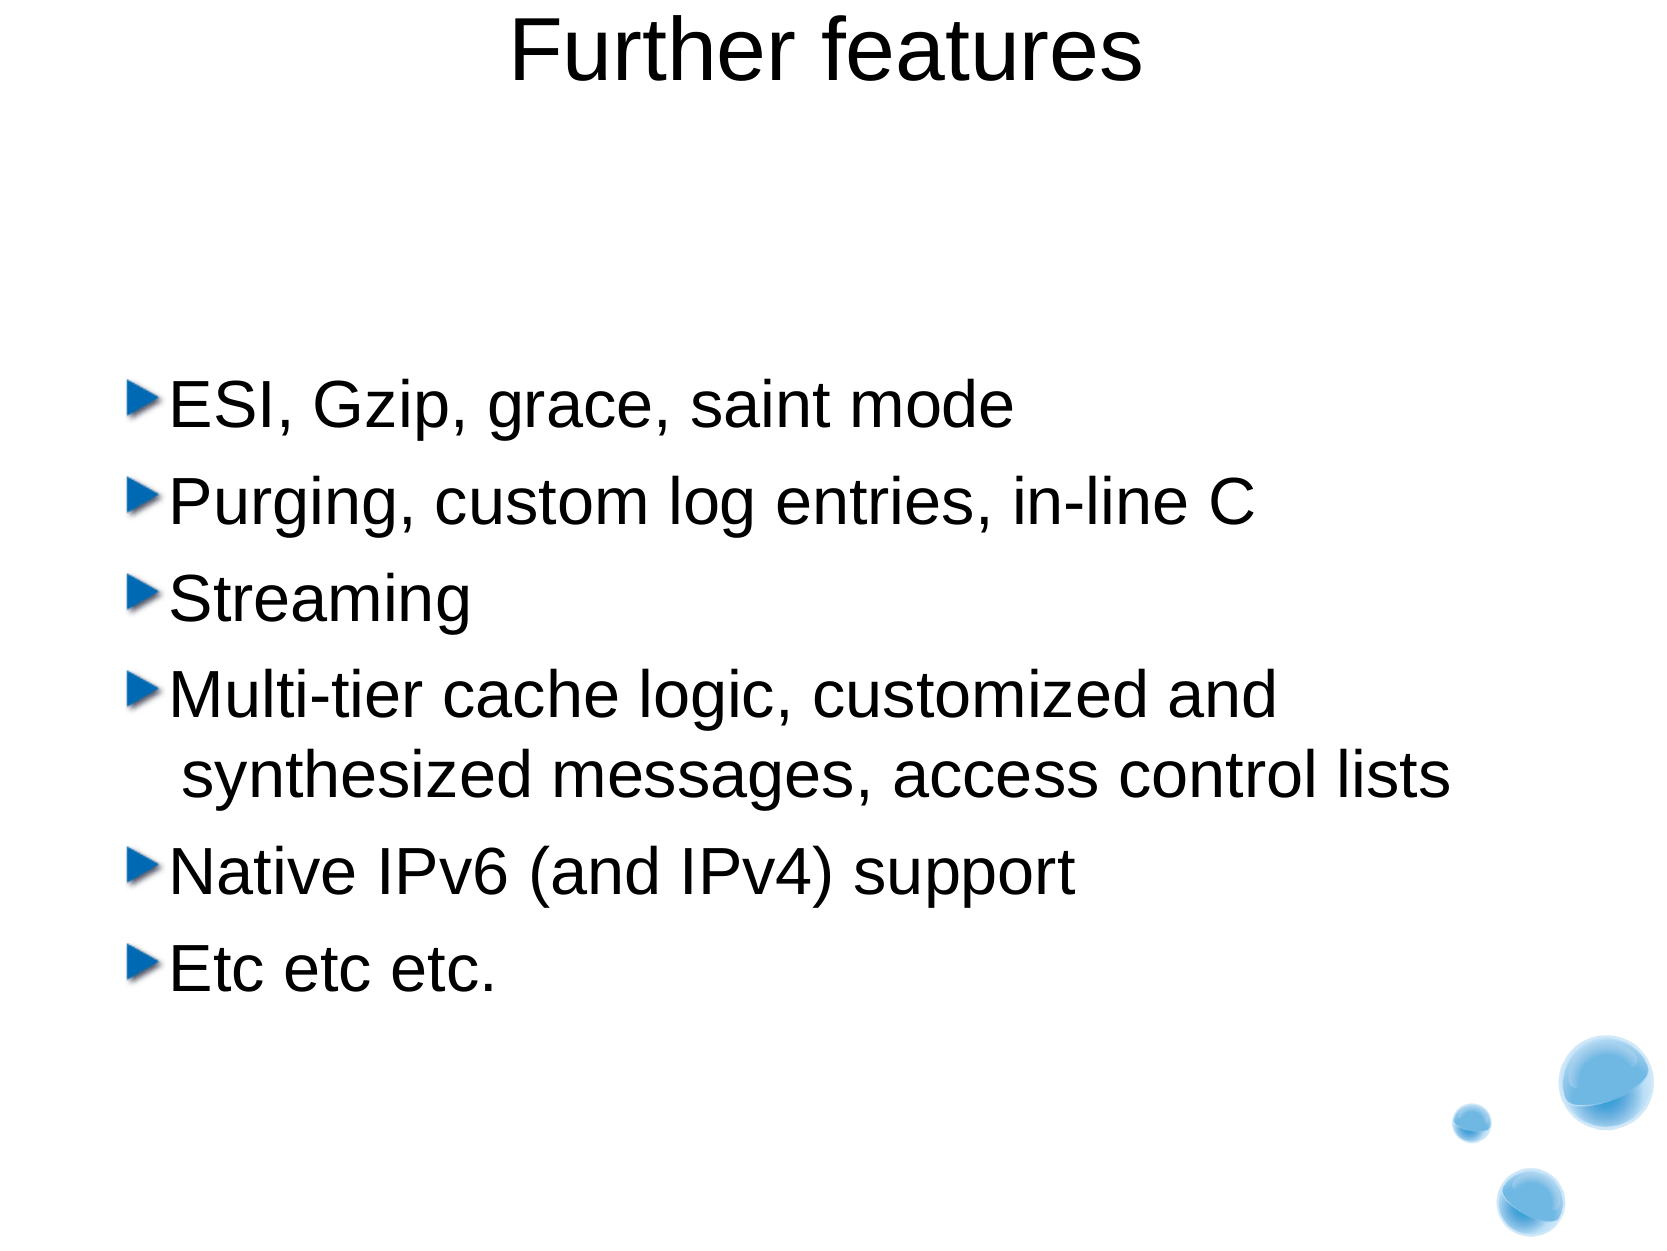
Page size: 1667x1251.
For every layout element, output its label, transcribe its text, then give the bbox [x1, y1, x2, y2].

list ESI, Gzip, grace, saint mode Purging, custom log entries, in-line C Streaming Multi-tier cache logic, customized and synthesized messages, access control lists Native IPv6 (and IPv4) support Etc etc etc. [124, 360, 1541, 1187]
title Further features [118, 0, 1534, 207]
picture [1451, 1033, 1654, 1238]
